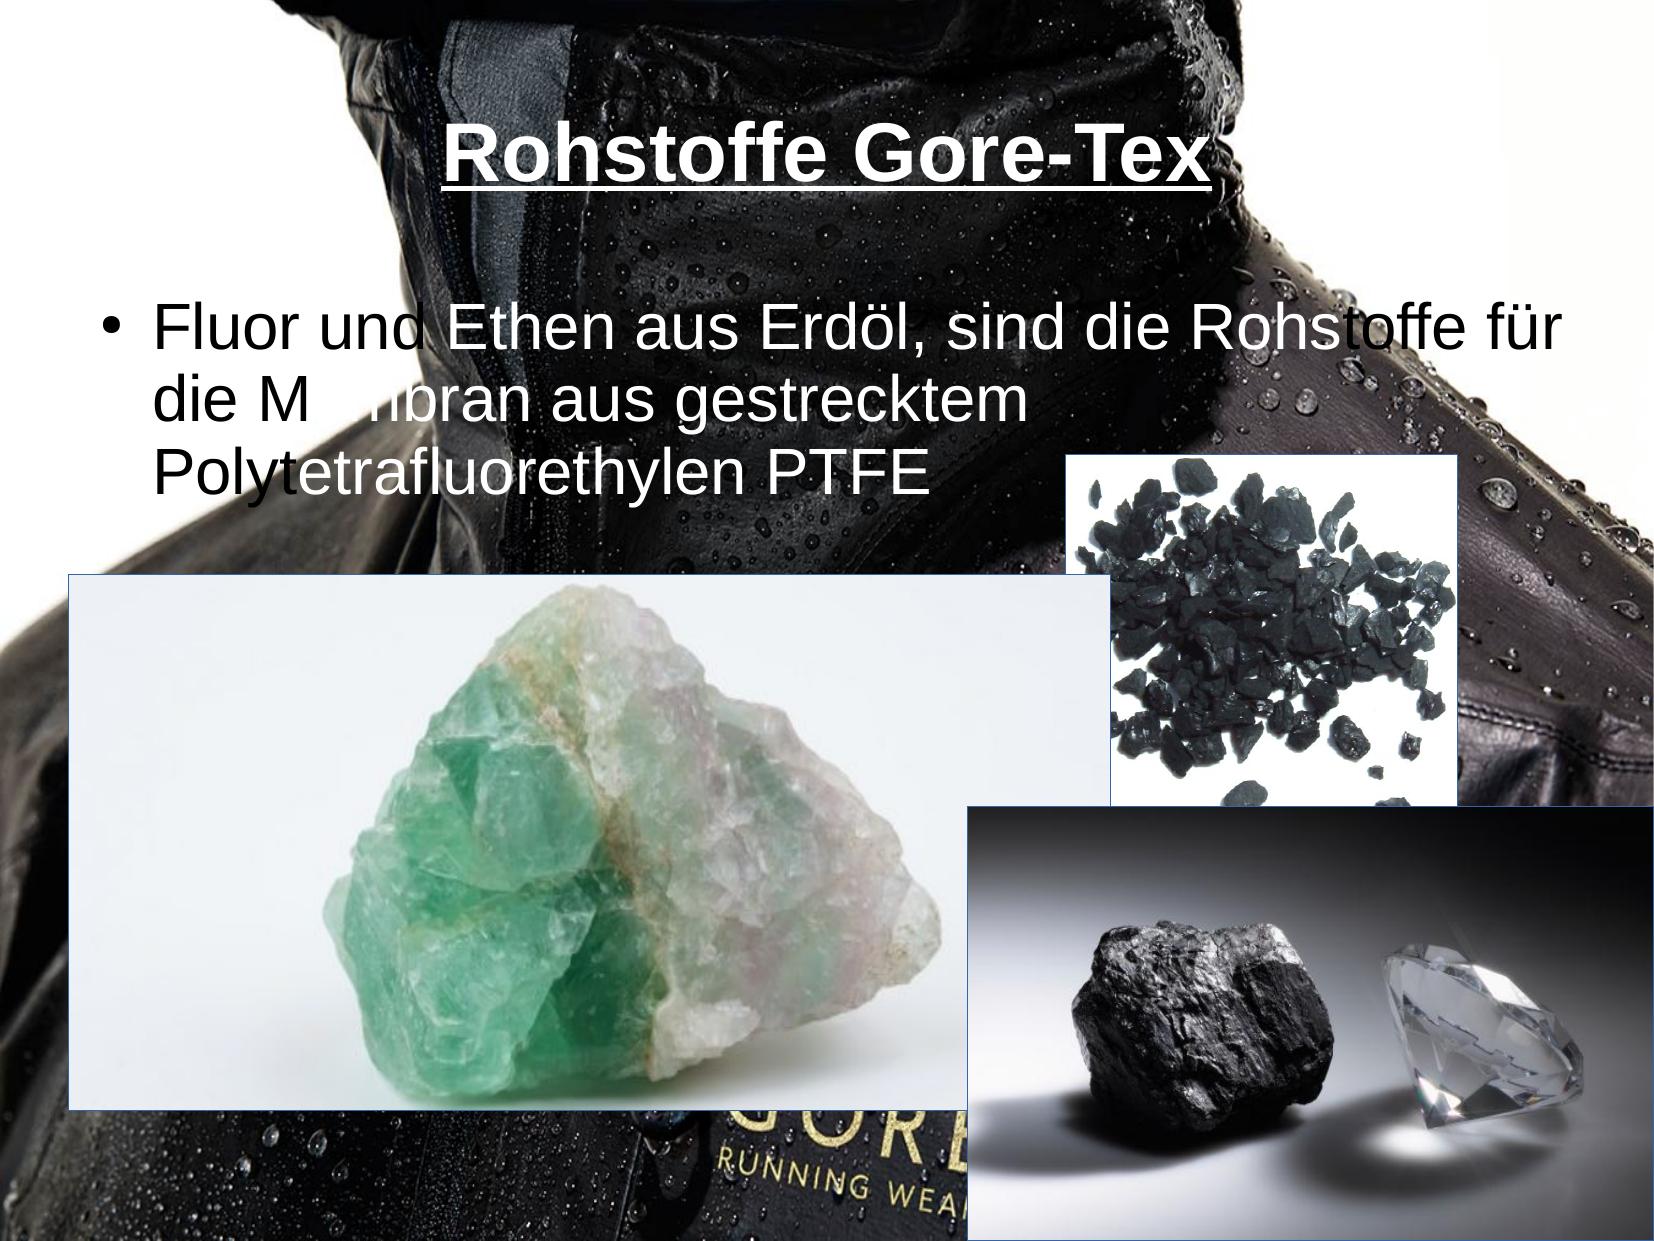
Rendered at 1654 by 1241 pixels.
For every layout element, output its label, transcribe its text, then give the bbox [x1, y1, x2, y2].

title Rohstoffe Gore-Tex [82, 49, 1571, 257]
picture [0, 0, 1654, 1241]
list Fluor und Ethen aus Erdöl, sind die Rohstoffe für die Membran aus gestrecktem Polytetrafluorethylen PTFE [82, 290, 1571, 510]
